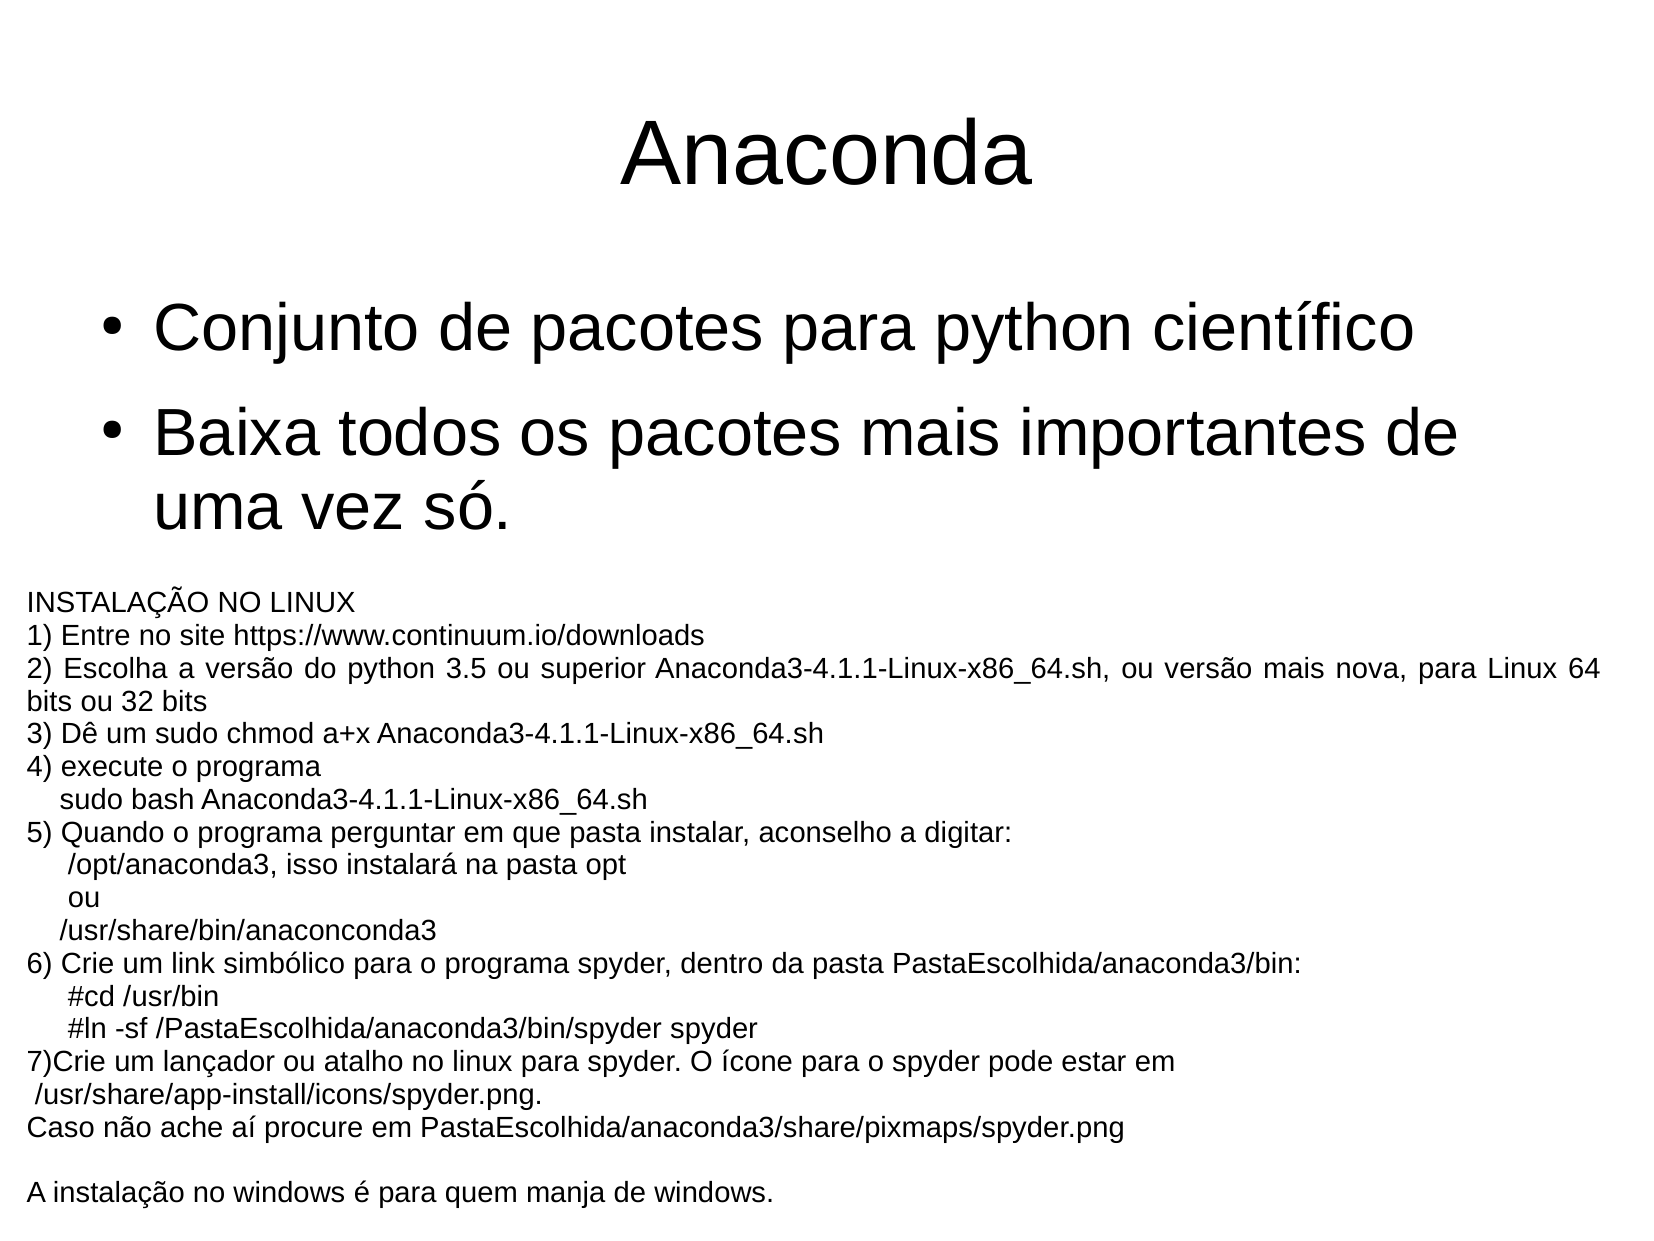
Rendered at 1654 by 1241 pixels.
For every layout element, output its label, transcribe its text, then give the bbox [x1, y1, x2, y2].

list Conjunto de pacotes para python científico Baixa todos os pacotes mais importantes de uma vez só. [82, 290, 1571, 578]
text_box INSTALAÇÃO NO LINUX 1) Entre no site https://www.continuum.io/downloads 2) Escolha a versão do python 3.5 ou superior Anaconda3-4.1.1-Linux-x86_64.sh, ou versão mais nova, para Linux 64 bits ou 32 bits 3) Dê um sudo chmod a+x Anaconda3-4.1.1-Linux-x86_64.sh 4) execute o programa sudo bash Anaconda3-4.1.1-Linux-x86_64.sh 5) Quando o programa perguntar em que pasta instalar, aconselho a digitar: /opt/anaconda3, isso instalará na pasta opt ou /usr/share/bin/anaconconda3 6) Crie um link simbólico para o programa spyder, dentro da pasta PastaEscolhida/anaconda3/bin: #cd /usr/bin #ln -sf /PastaEscolhida/anaconda3/bin/spyder spyder 7)Crie um lançador ou atalho no linux para spyder. O ícone para o spyder pode estar em /usr/share/app-install/icons/spyder.png. Caso não ache aí procure em PastaEscolhida/anaconda3/share/pixmaps/spyder.png A instalação no windows é para quem manja de windows. [11, 578, 1619, 1219]
title Anaconda [82, 49, 1571, 257]
